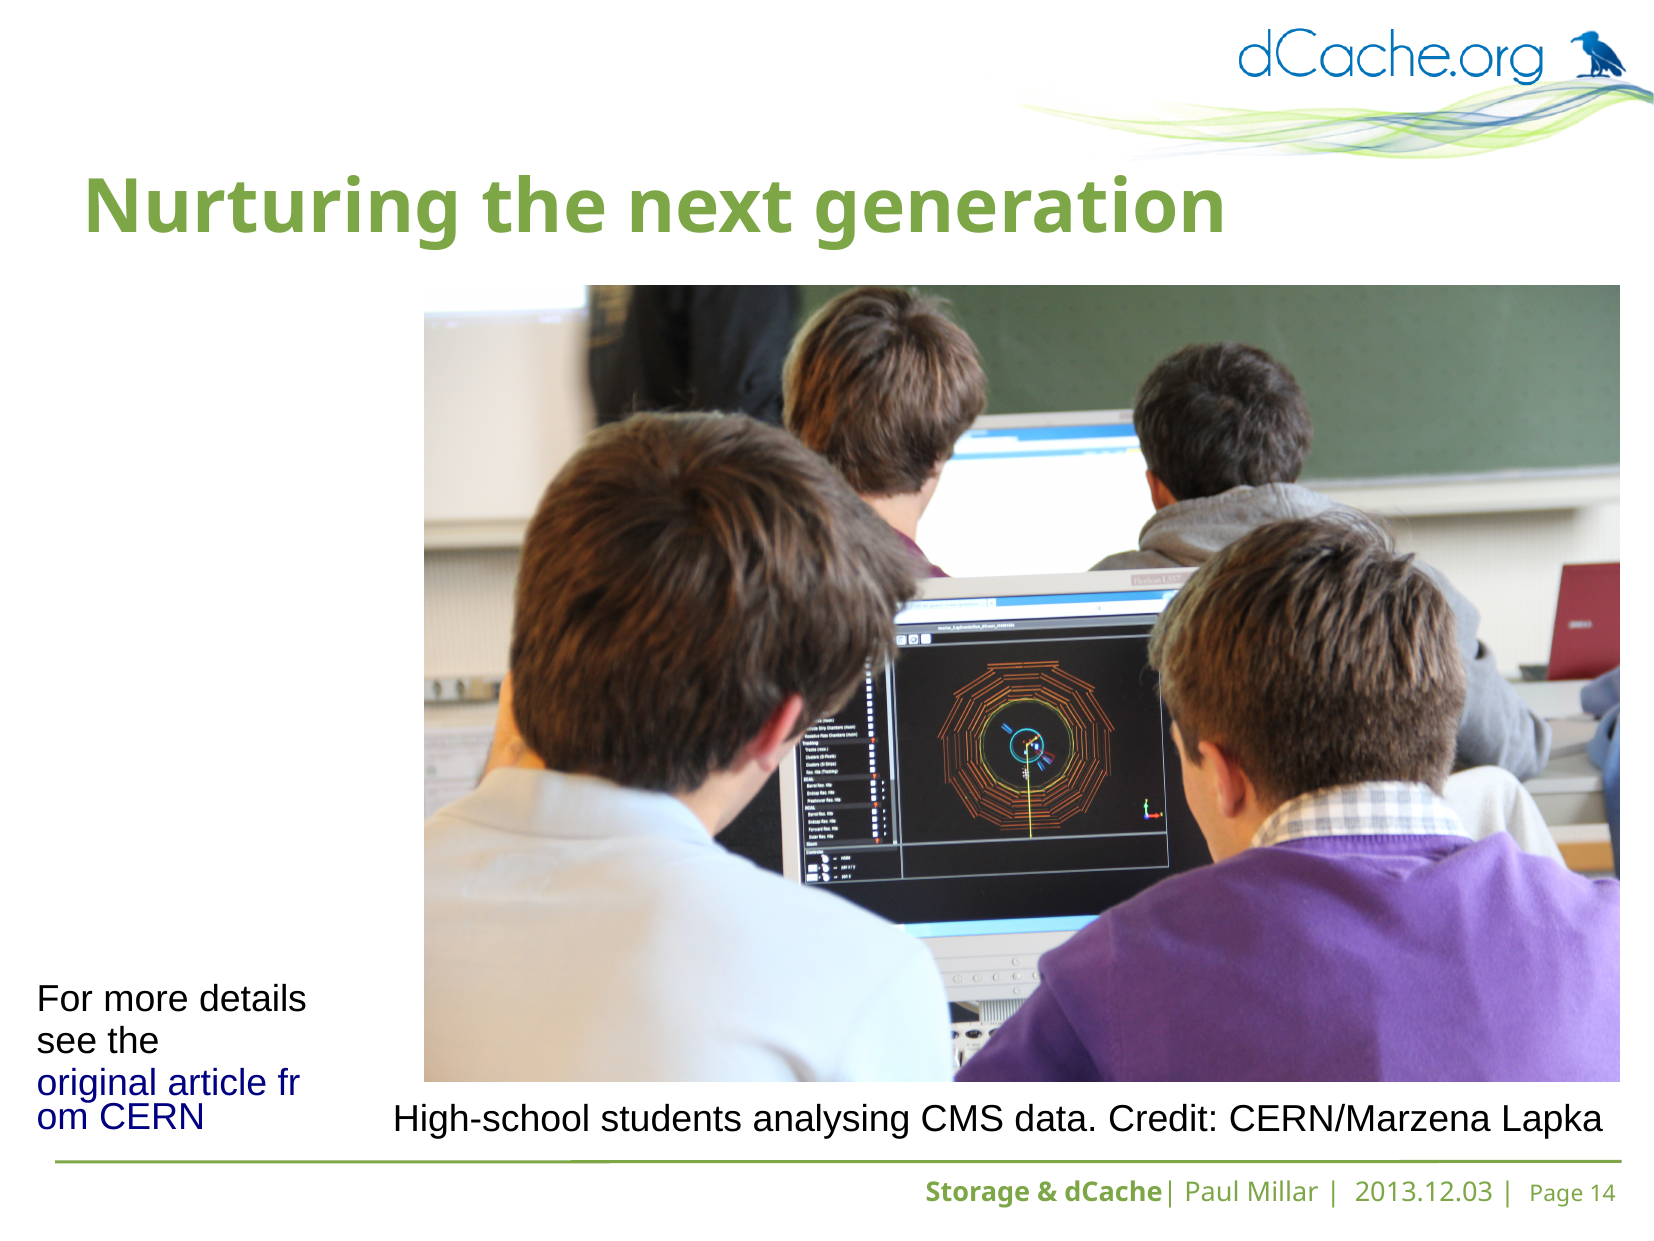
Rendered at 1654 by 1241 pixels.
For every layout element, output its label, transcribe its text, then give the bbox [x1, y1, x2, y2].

text_box High-school students analysing CMS data. Credit: CERN/Marzena Lapka [378, 1089, 1638, 1147]
picture [956, 16, 1654, 169]
text_box For more details see the original article from CERN [21, 969, 323, 1175]
picture [424, 285, 1620, 1082]
title Nurturing the next generation [82, 156, 1605, 251]
